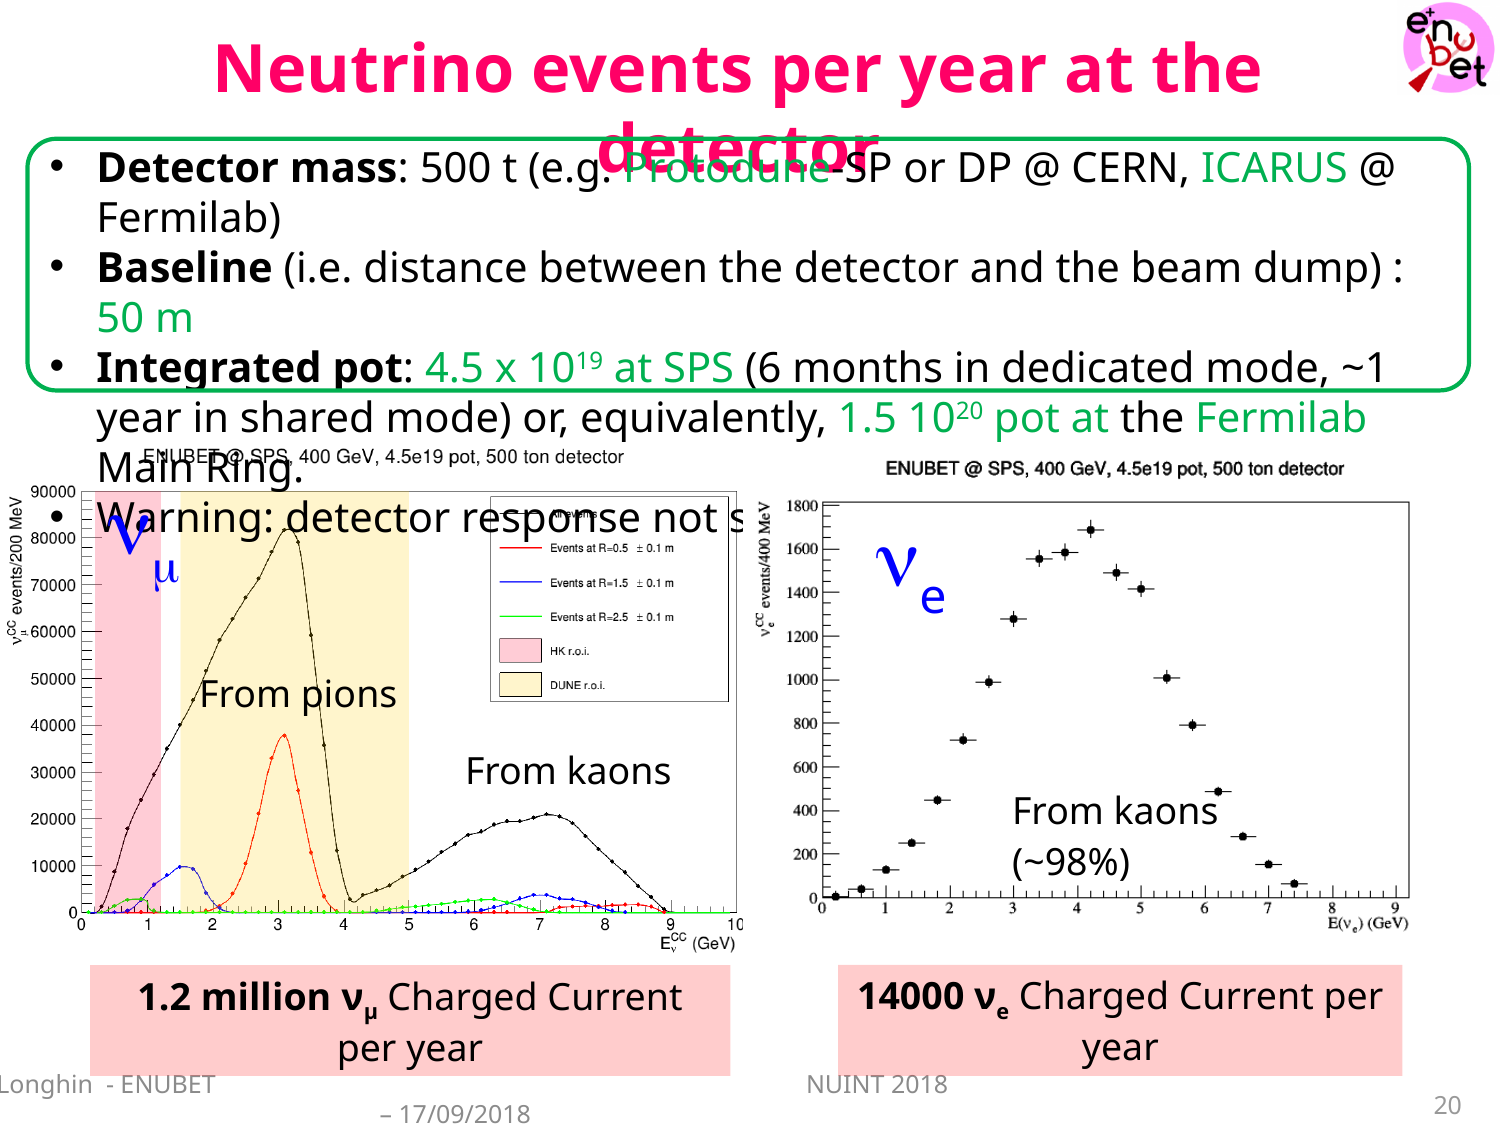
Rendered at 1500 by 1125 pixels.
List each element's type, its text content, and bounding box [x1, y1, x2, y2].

text_box From kaons (~98%) [997, 777, 1186, 877]
text_box Detector mass: 500 t (e.g. Protodune-SP or DP @ CERN, ICARUS @ Fermilab) Baseline (i.e. distance between the detector and the beam dump) : 50 m Integrated pot: 4.5 x 1019 at SPS (6 months in dedicated mode, ~1 year in shared mode) or, equivalently, 1.5 1020 pot at the Fermilab Main Ring. Warning: detector response not simulated! [34, 103, 1456, 145]
text_box Detector mass: 500 t (e.g. Protodune-SP or DP @ CERN, ICARUS @ Fermilab) Baseline (i.e. distance between the detector and the beam dump) : 50 m Integrated pot: 4.5 x 1019 at SPS (6 months in dedicated mode, ~1 year in shared mode) or, equivalently, 1.5 1020 pot at the Fermilab Main Ring. Warning: detector response not simulated! [34, 385, 1456, 549]
text_box ne [861, 489, 956, 626]
text_box 14000 νe Charged Current per year [838, 964, 1403, 1076]
picture [1397, 0, 1500, 95]
text_box From kaons [450, 736, 638, 794]
picture [0, 438, 1491, 965]
text_box Neutrino events per year at the detector [58, 18, 1419, 103]
text_box Detector mass: 500 t (e.g. Protodune-SP or DP @ CERN, ICARUS @ Fermilab) Baseline (i.e. distance between the detector and the beam dump) : 50 m Integrated pot: 4.5 x 1019 at SPS (6 months in dedicated mode, ~1 year in shared mode) or, equivalently, 1.5 1020 pot at the Fermilab Main Ring. Warning: detector response not simulated! [34, 141, 1456, 388]
text_box From pions [184, 660, 367, 717]
text_box 1.2 million νμ Charged Current per year [90, 965, 731, 1076]
text_box nm [93, 489, 195, 631]
